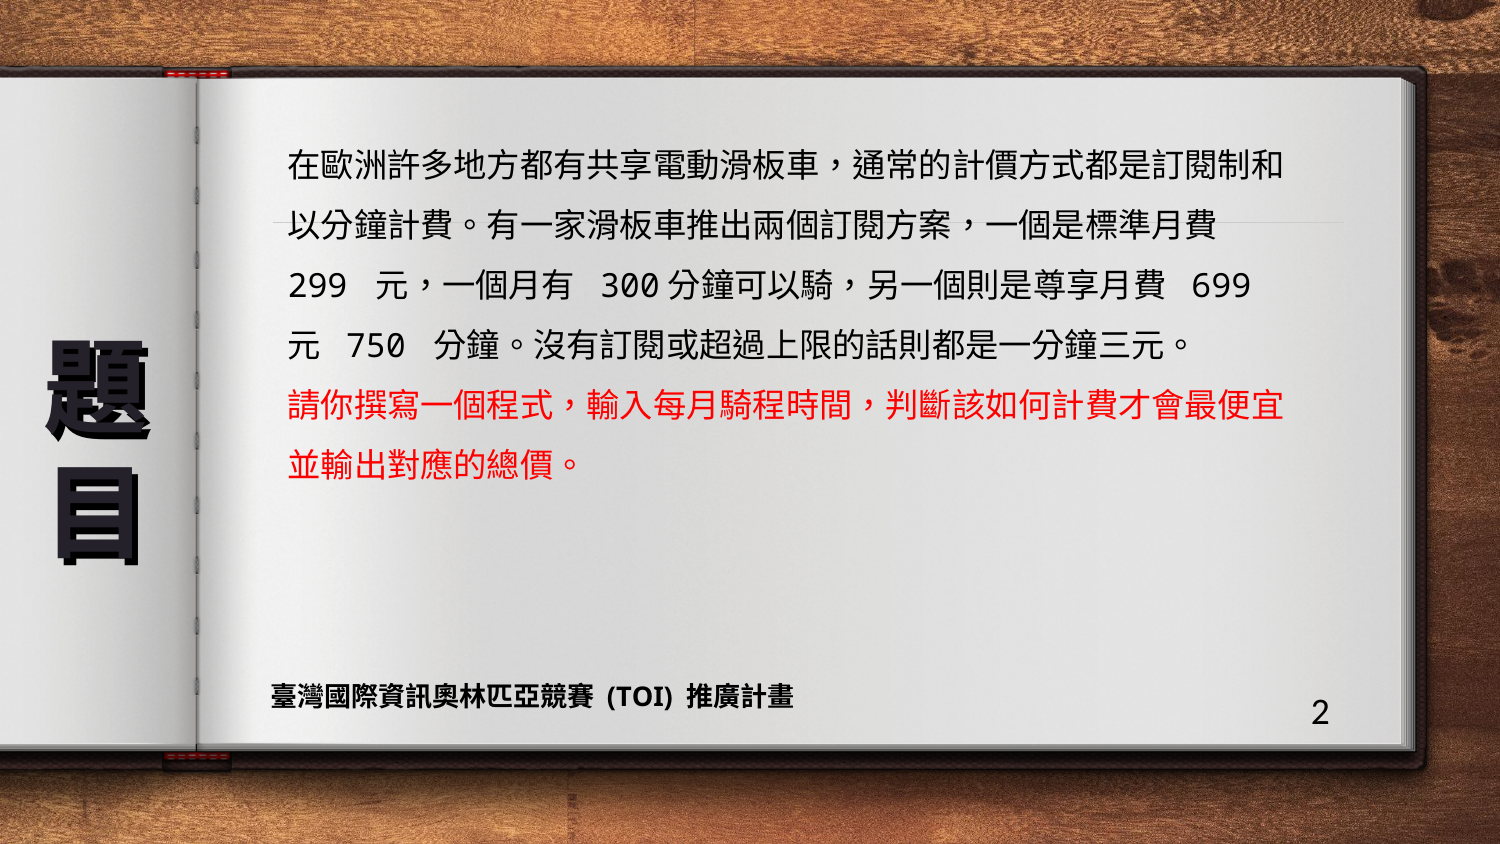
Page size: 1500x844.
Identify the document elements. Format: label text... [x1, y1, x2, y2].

text_box 2 [1295, 672, 1386, 737]
title 題 目 [28, 306, 210, 552]
text_box 在歐洲許多地方都有共享電動滑板車，通常的計價方式都是訂閱制和以分鐘計費。有一家滑板車推出兩個訂閱方案，一個是標準月費 299 元，一個月有 300分鐘可以騎，另一個則是尊享月費 699 元 750 分鐘。沒有訂閱或超過上限的話則都是一分鐘三元。 請你撰寫一個程式，輸入每月騎程時間，判斷該如何計費才會最便宜並輸出對應的總價。 [273, 117, 1307, 491]
